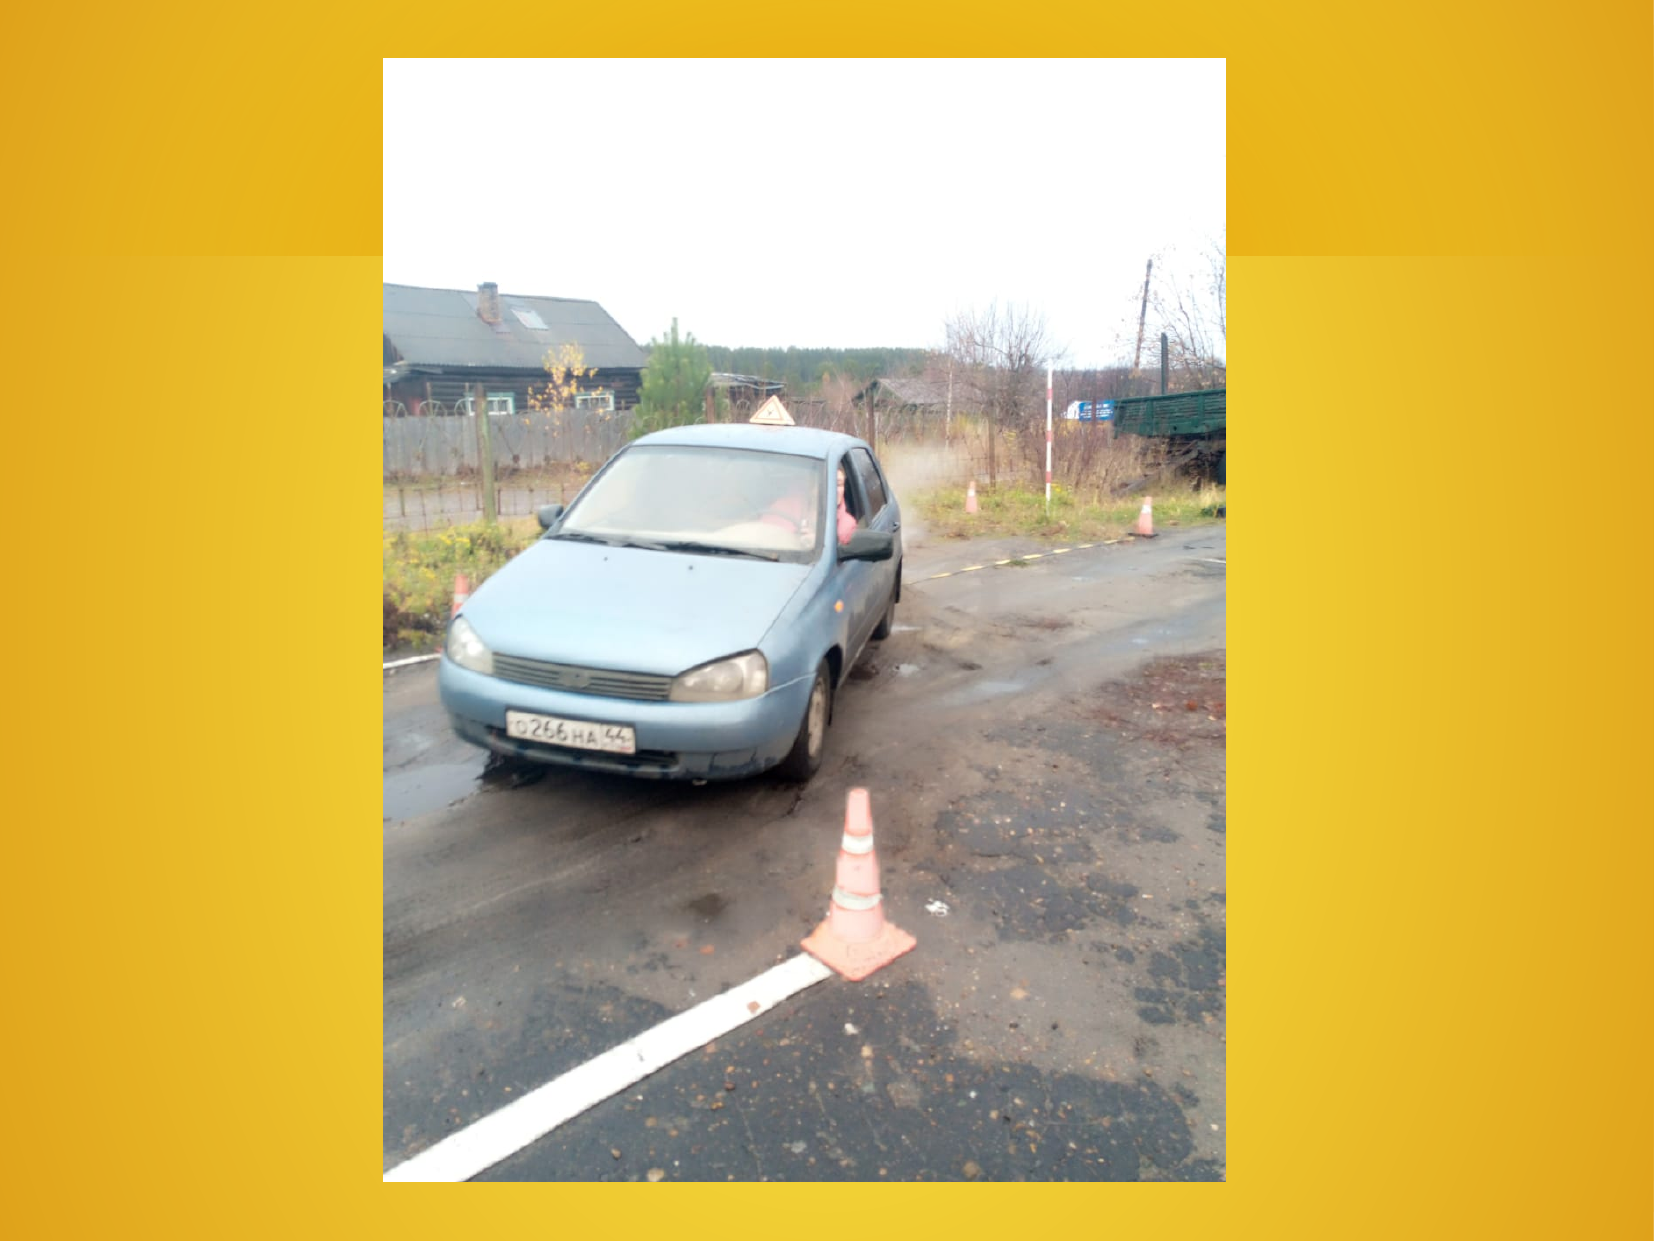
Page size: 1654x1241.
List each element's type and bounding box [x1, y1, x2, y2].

picture [383, 58, 1226, 1182]
